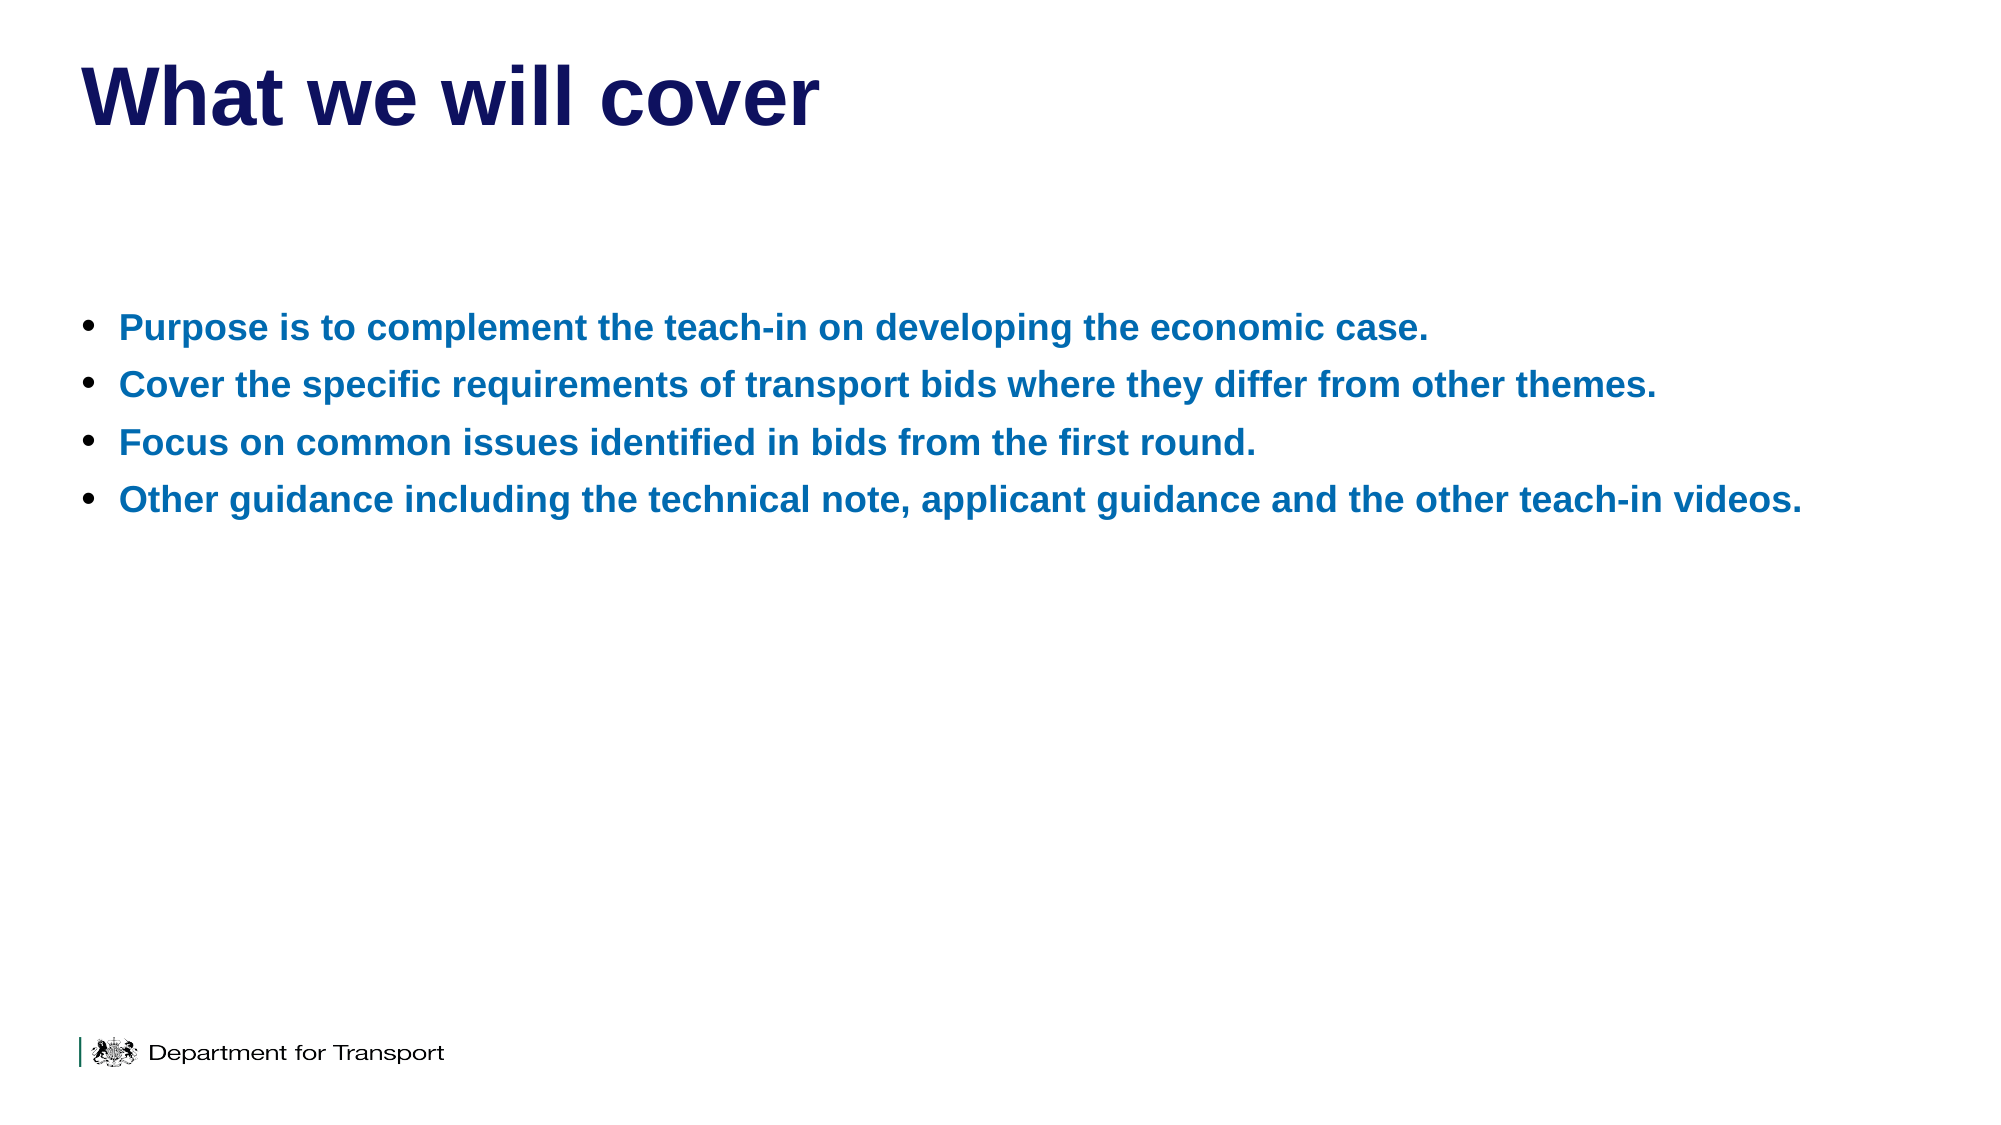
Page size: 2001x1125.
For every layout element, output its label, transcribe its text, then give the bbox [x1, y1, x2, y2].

title What we will cover [81, 53, 1922, 259]
list Purpose is to complement the teach-in on developing the economic case. Cover the specific requirements of transport bids where they differ from other themes. Focus on common issues identified in bids from the first round. Other guidance including the technical note, applicant guidance and the other teach-in videos. [81, 302, 1924, 941]
